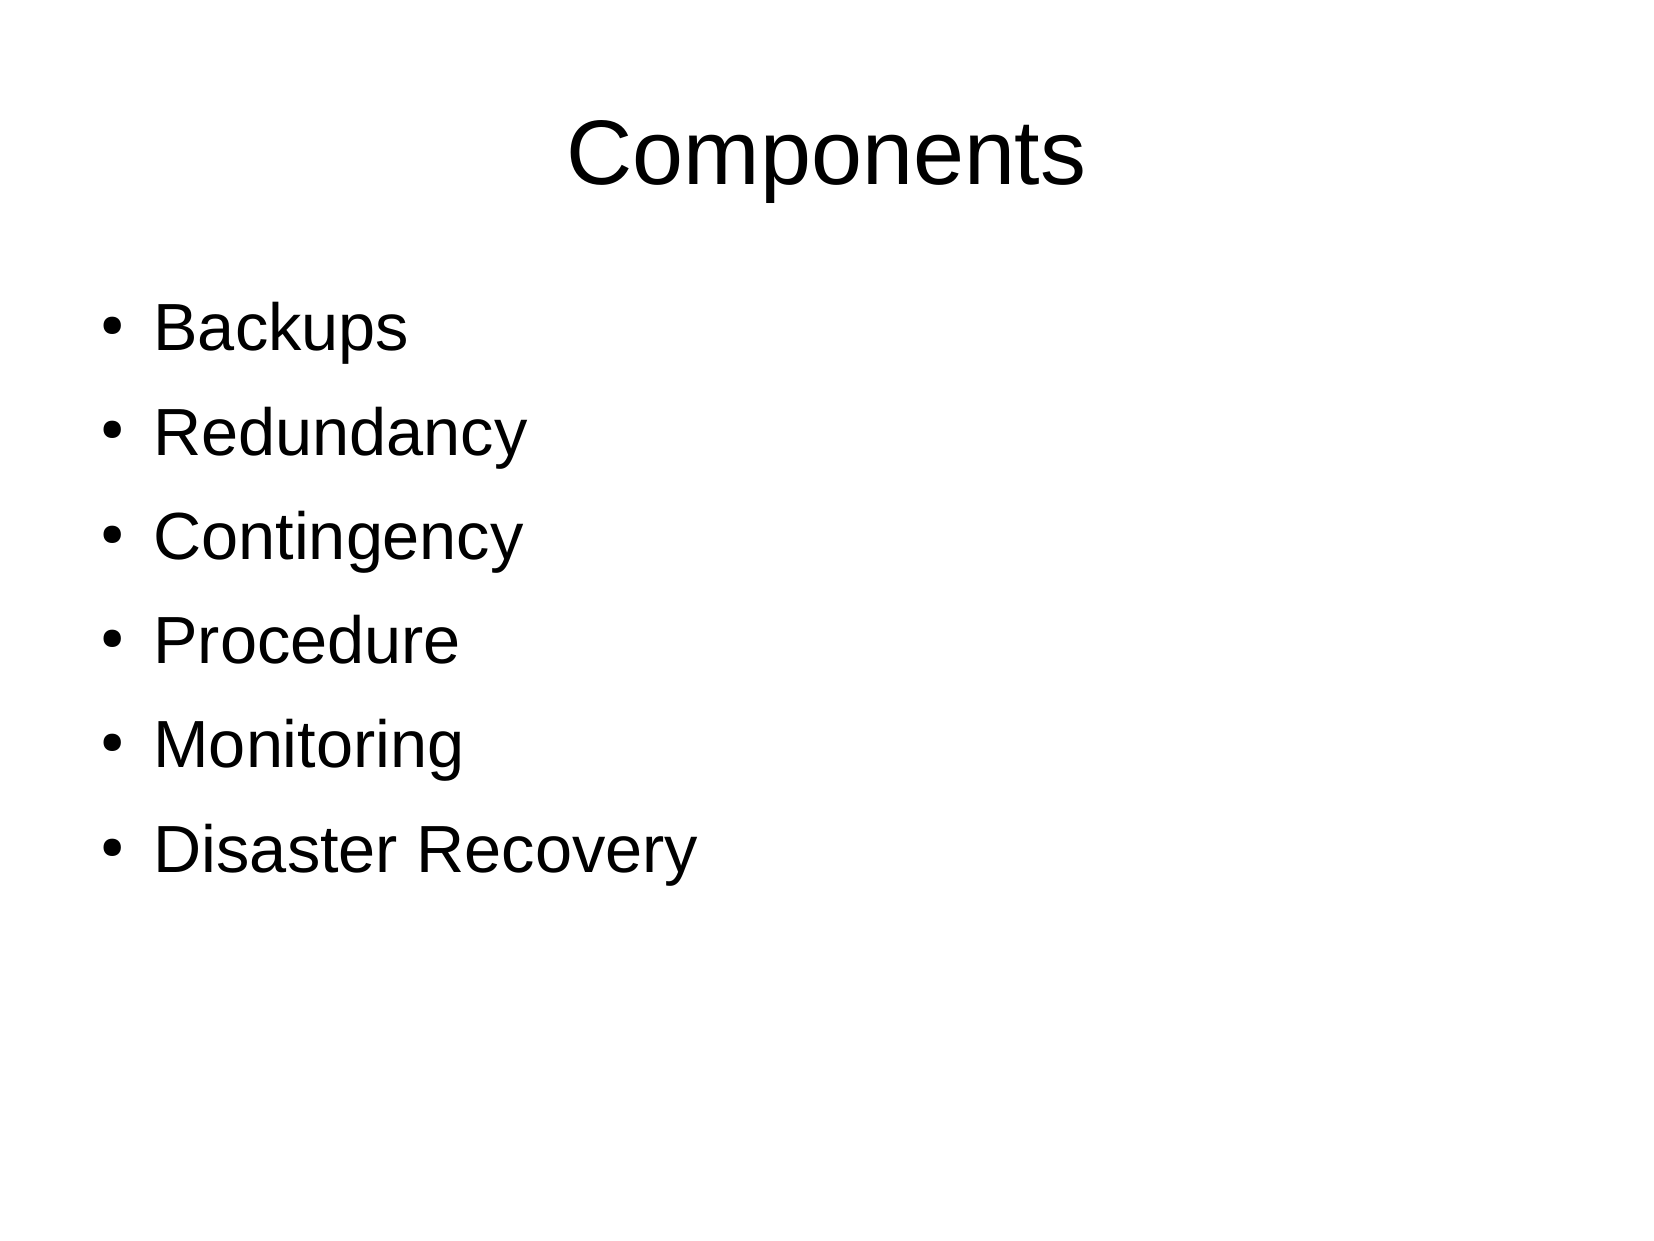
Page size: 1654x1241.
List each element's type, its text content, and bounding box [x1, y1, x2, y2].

list Backups Redundancy Contingency Procedure Monitoring Disaster Recovery [82, 290, 1571, 1109]
title Components [82, 49, 1571, 257]
